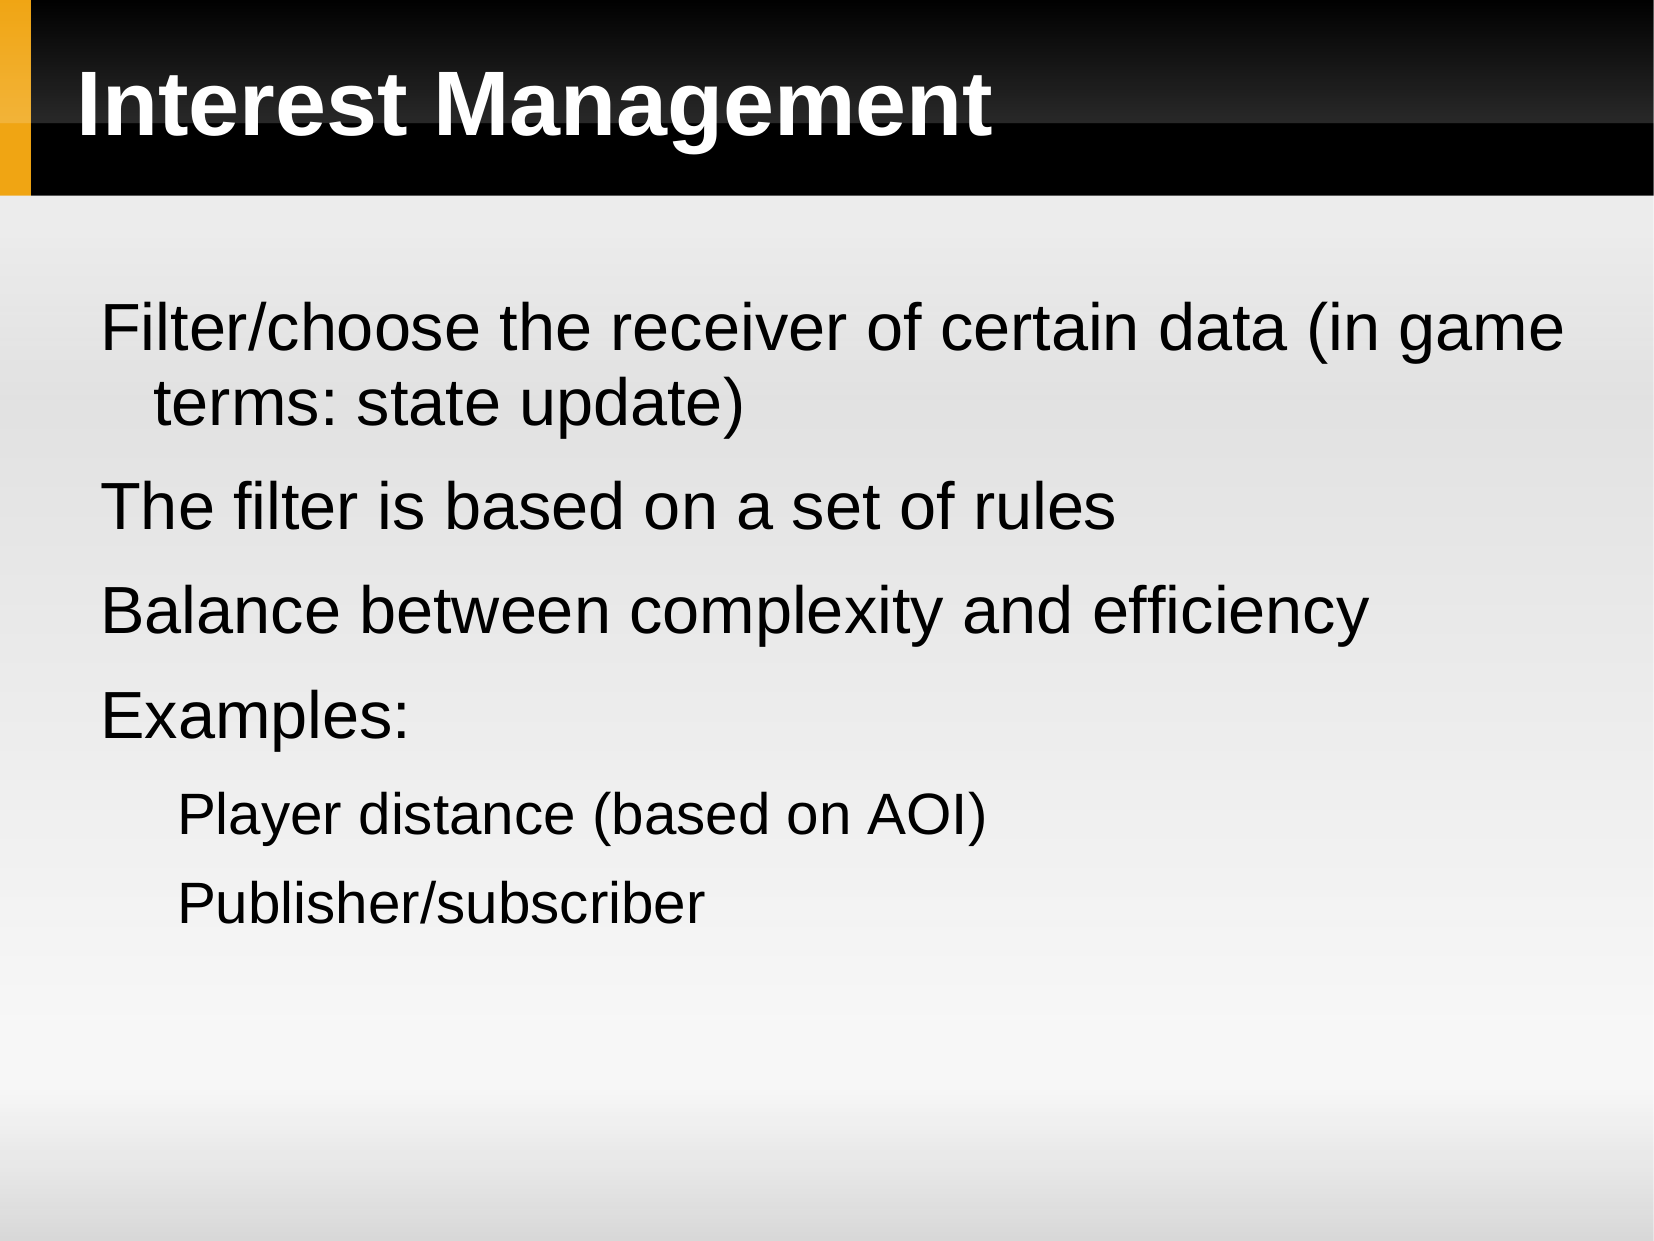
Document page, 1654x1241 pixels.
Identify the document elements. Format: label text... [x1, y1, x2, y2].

list Filter/choose the receiver of certain data (in game terms: state update) The filter is based on a set of rules Balance between complexity and efficiency Examples: Player distance (based on AOI) Publisher/subscriber [82, 290, 1571, 1109]
title Interest Management [76, 0, 1565, 208]
picture [0, 0, 1654, 1241]
